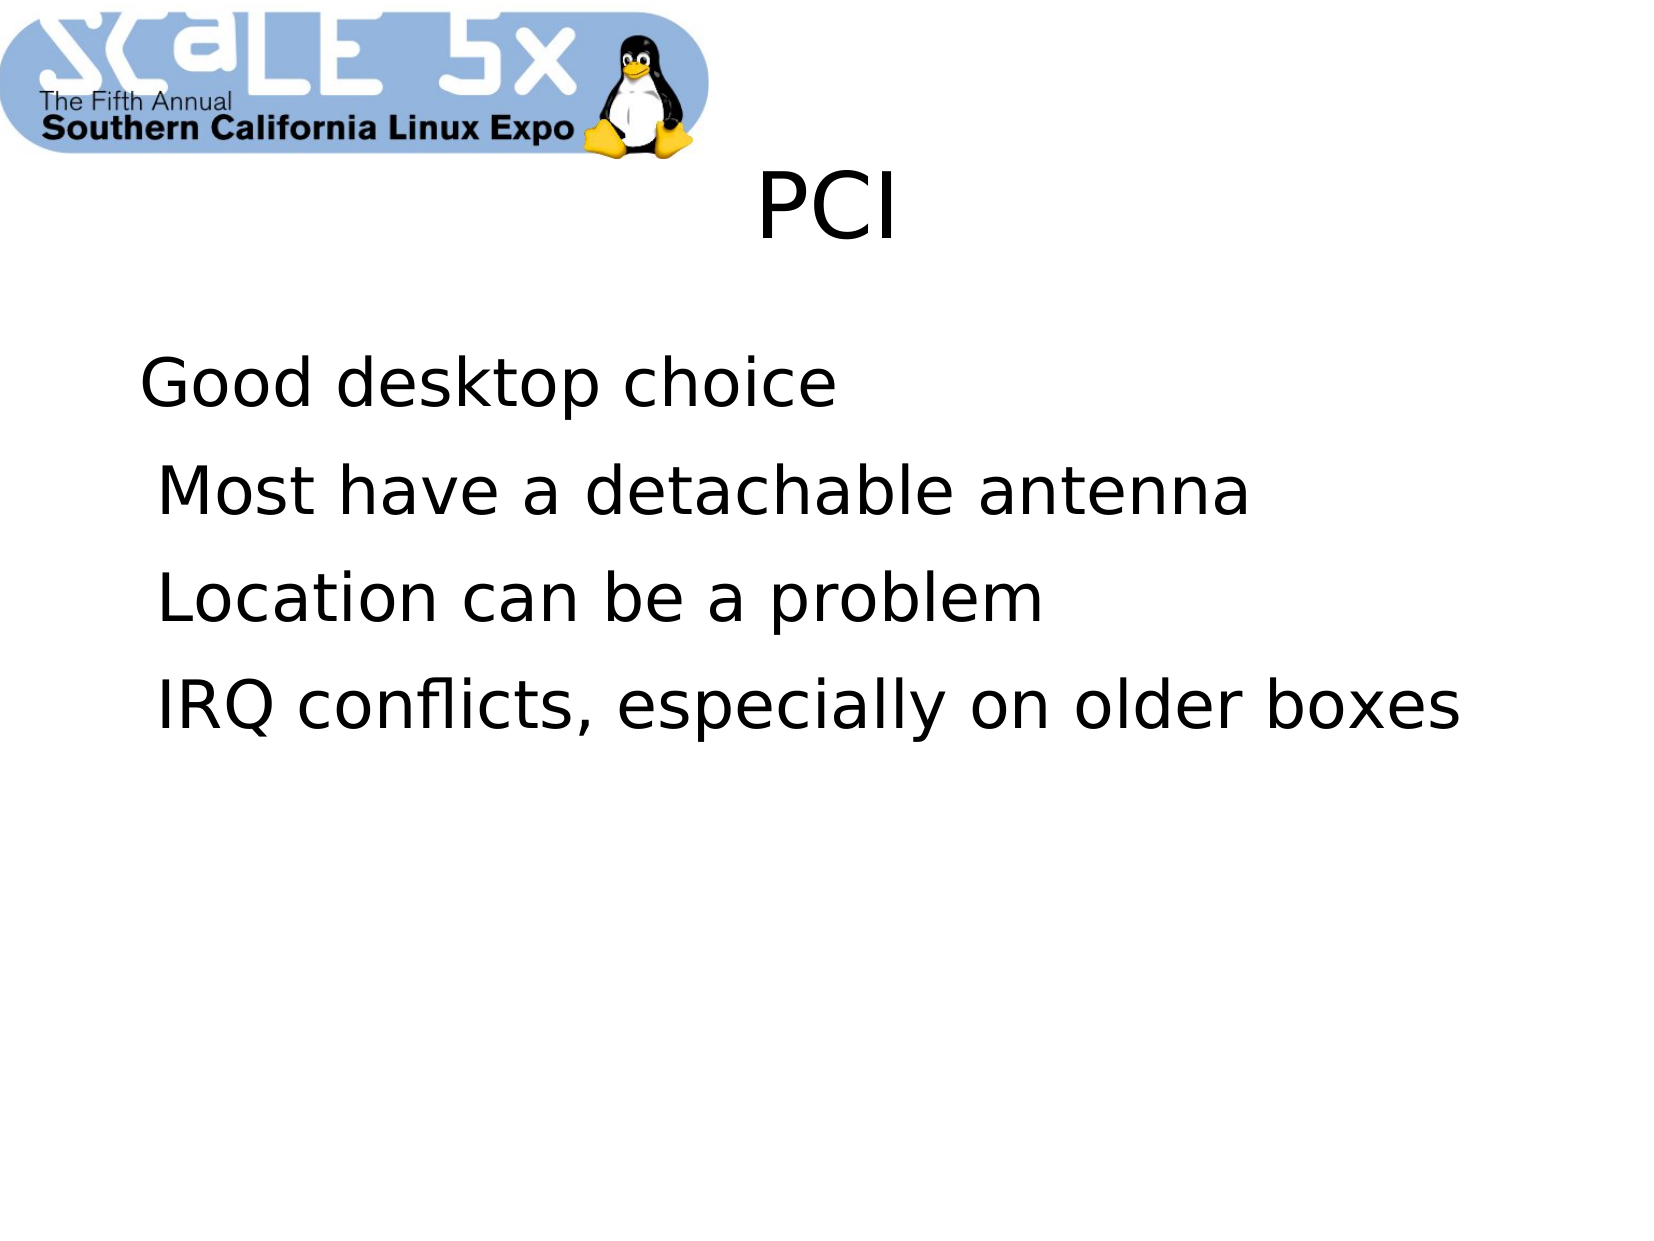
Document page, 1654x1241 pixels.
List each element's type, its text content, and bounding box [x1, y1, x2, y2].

picture [0, 3, 709, 159]
title PCI [121, 102, 1533, 311]
list Good desktop choice Most have a detachable antenna Location can be a problem IRQ conflicts, especially on older boxes [121, 344, 1533, 1127]
